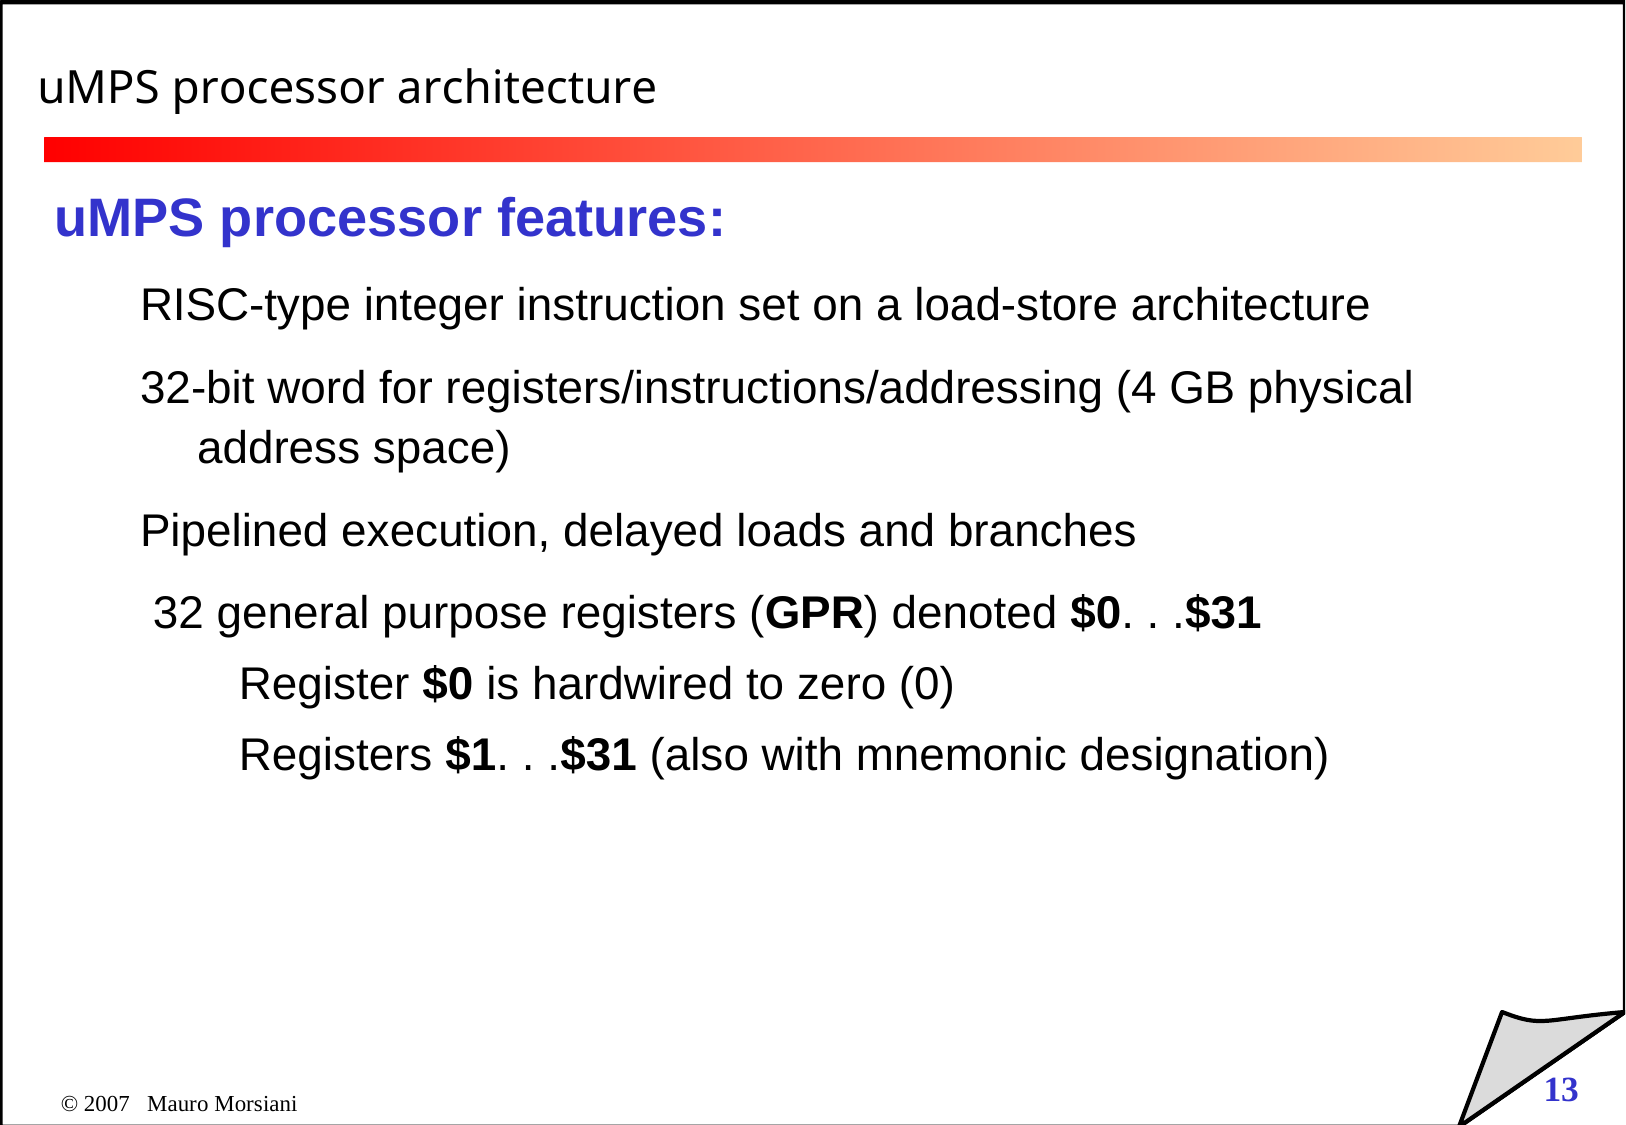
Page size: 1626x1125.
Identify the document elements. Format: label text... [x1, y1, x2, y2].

title uMPS processor architecture [37, 44, 1588, 131]
list uMPS processor features: RISC-type integer instruction set on a load-store architecture 32-bit word for registers/instructions/addressing (4 GB physical address space) Pipelined execution, delayed loads and branches 32 general purpose registers (GPR) denoted $0. . .$31 Register $0 is hardwired to zero (0) Registers $1. . .$31 (also with mnemonic designation) [54, 187, 1571, 1077]
